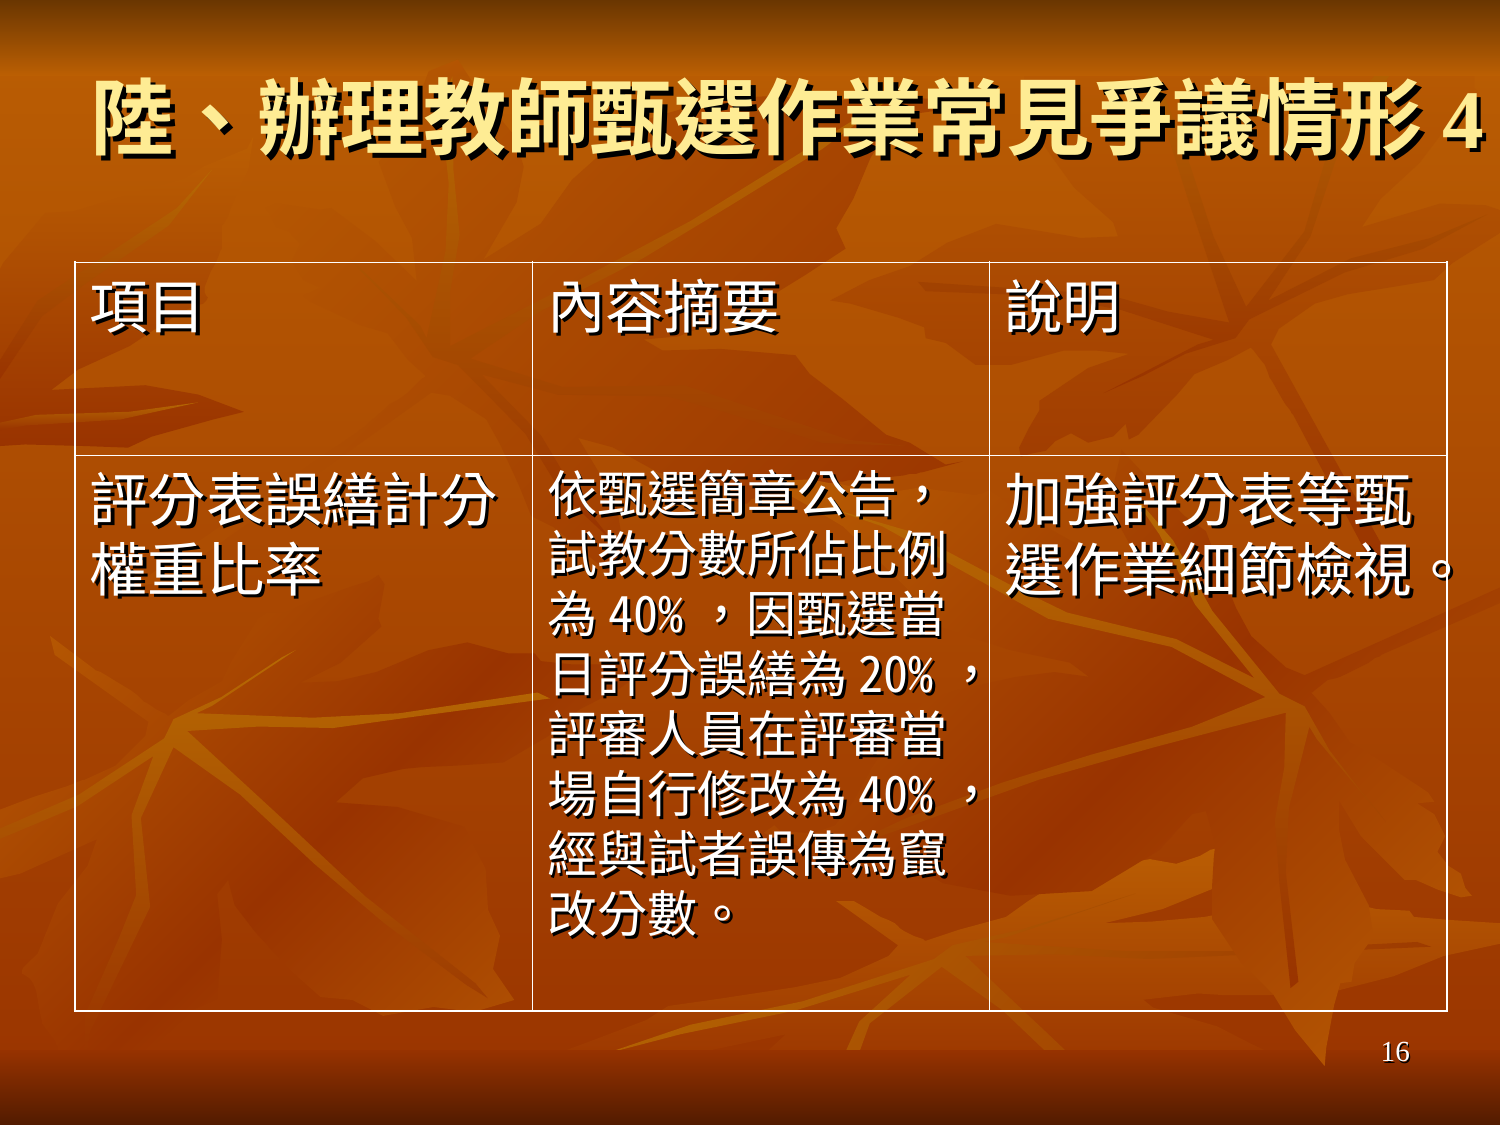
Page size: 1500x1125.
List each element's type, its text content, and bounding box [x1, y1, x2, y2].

table_header 項目 [76, 263, 532, 455]
title 陸、辦理教師甄選作業常見爭議情形4 [75, 45, 1500, 185]
table_cell 依甄選簡章公告，試教分數所佔比例為40%，因甄選當日評分誤繕為20%，評審人員在評審當場自行修改為40%，經與試者誤傳為竄改分數。 [533, 456, 989, 1010]
table_cell 評分表誤繕計分權重比率 [76, 456, 532, 1010]
table_header 說明 [990, 263, 1446, 455]
table_cell 加強評分表等甄選作業細節檢視。 [990, 456, 1446, 1010]
table_header 內容摘要 [533, 263, 989, 455]
